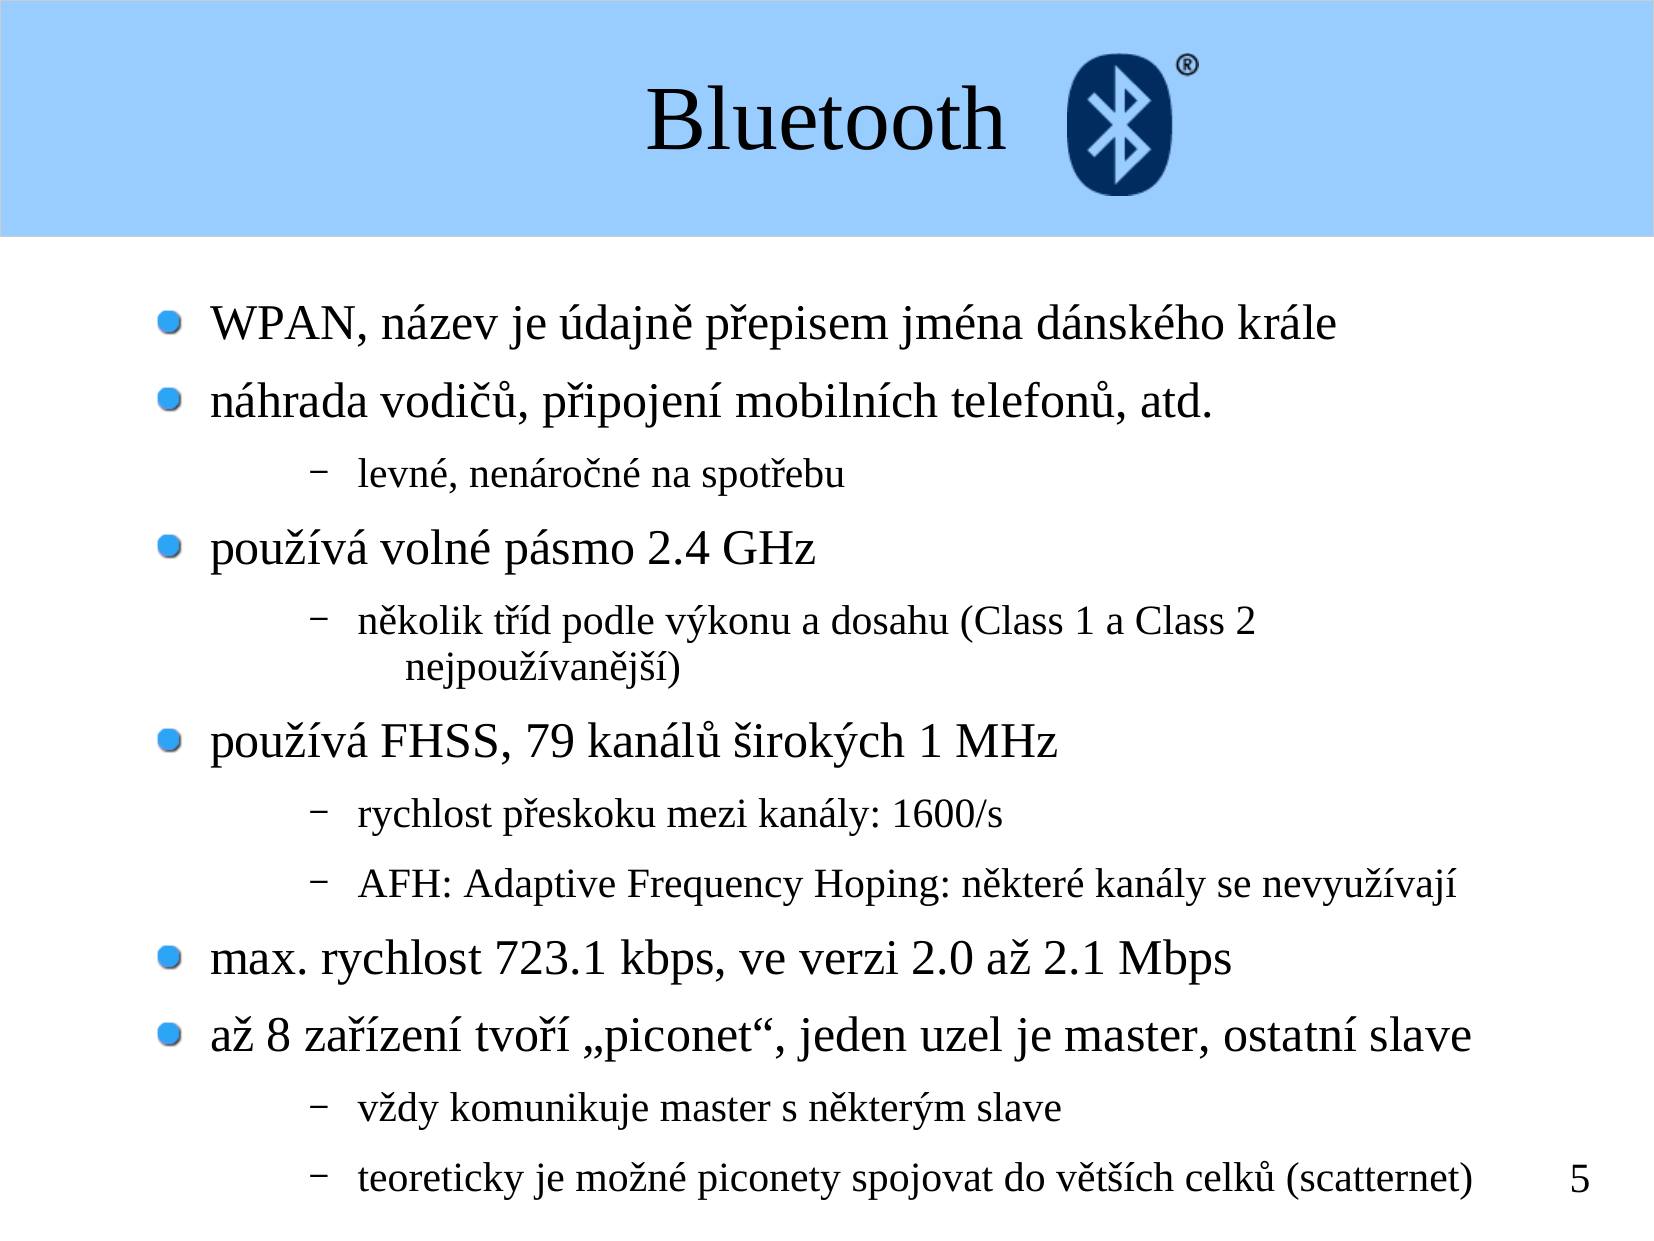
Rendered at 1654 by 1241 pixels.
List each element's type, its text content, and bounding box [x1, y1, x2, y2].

list WPAN, název je údajně přepisem jména dánského krále náhrada vodičů, připojení mobilních telefonů, atd. levné, nenáročné na spotřebu používá volné pásmo 2.4 GHz několik tříd podle výkonu a dosahu (Class 1 a Class 2 nejpoužívanější) používá FHSS, 79 kanálů širokých 1 MHz rychlost přeskoku mezi kanály: 1600/s AFH: Adaptive Frequency Hoping: některé kanály se nevyužívají max. rychlost 723.1 kbps, ve verzi 2.0 až 2.1 Mbps až 8 zařízení tvoří „piconet“, jeden uzel je master, ostatní slave vždy komunikuje master s některým slave teoreticky je možné piconety spojovat do větších celků (scatternet) [121, 295, 1534, 1212]
picture [1067, 53, 1199, 196]
title Bluetooth [0, 0, 1654, 237]
